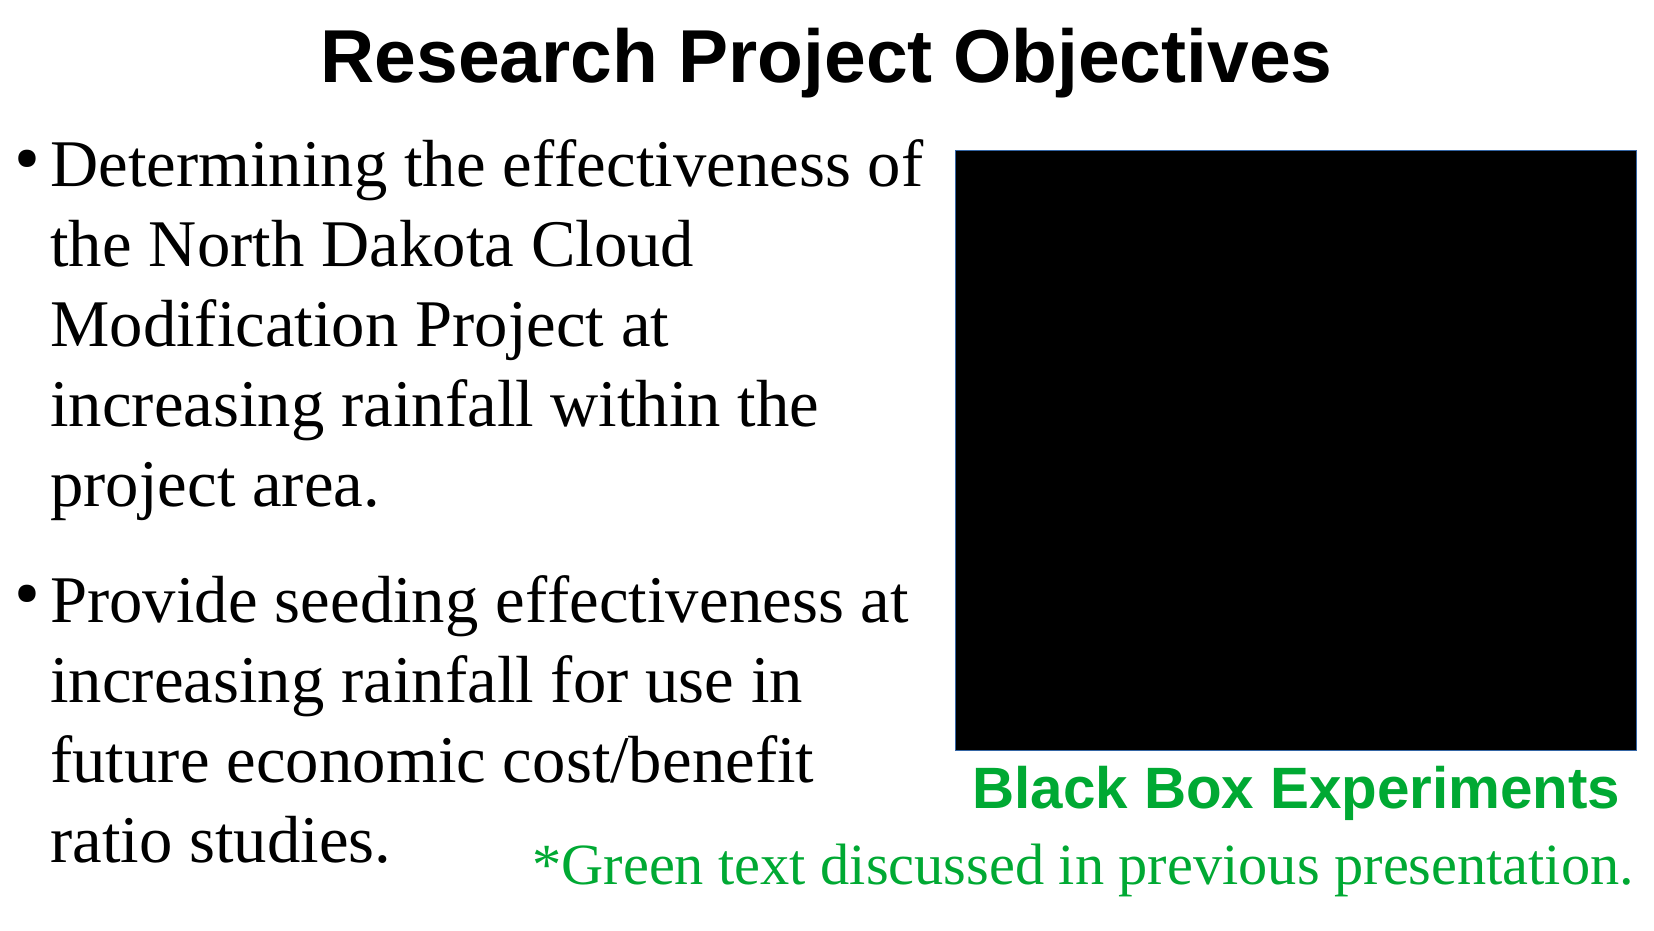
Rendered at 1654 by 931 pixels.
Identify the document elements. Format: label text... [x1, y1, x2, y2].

text_box *Green text discussed in previous presentation. [517, 819, 1652, 914]
text_box [955, 150, 1637, 742]
title Research Project Objectives [0, 5, 1654, 112]
text_box Black Box Experiments [951, 742, 1643, 819]
text_box Determining the effectiveness of the North Dakota Cloud Modification Project at increasing rainfall within the project area. Provide seeding effectiveness at increasing rainfall for use in future economic cost/benefit ratio studies. [0, 112, 958, 895]
